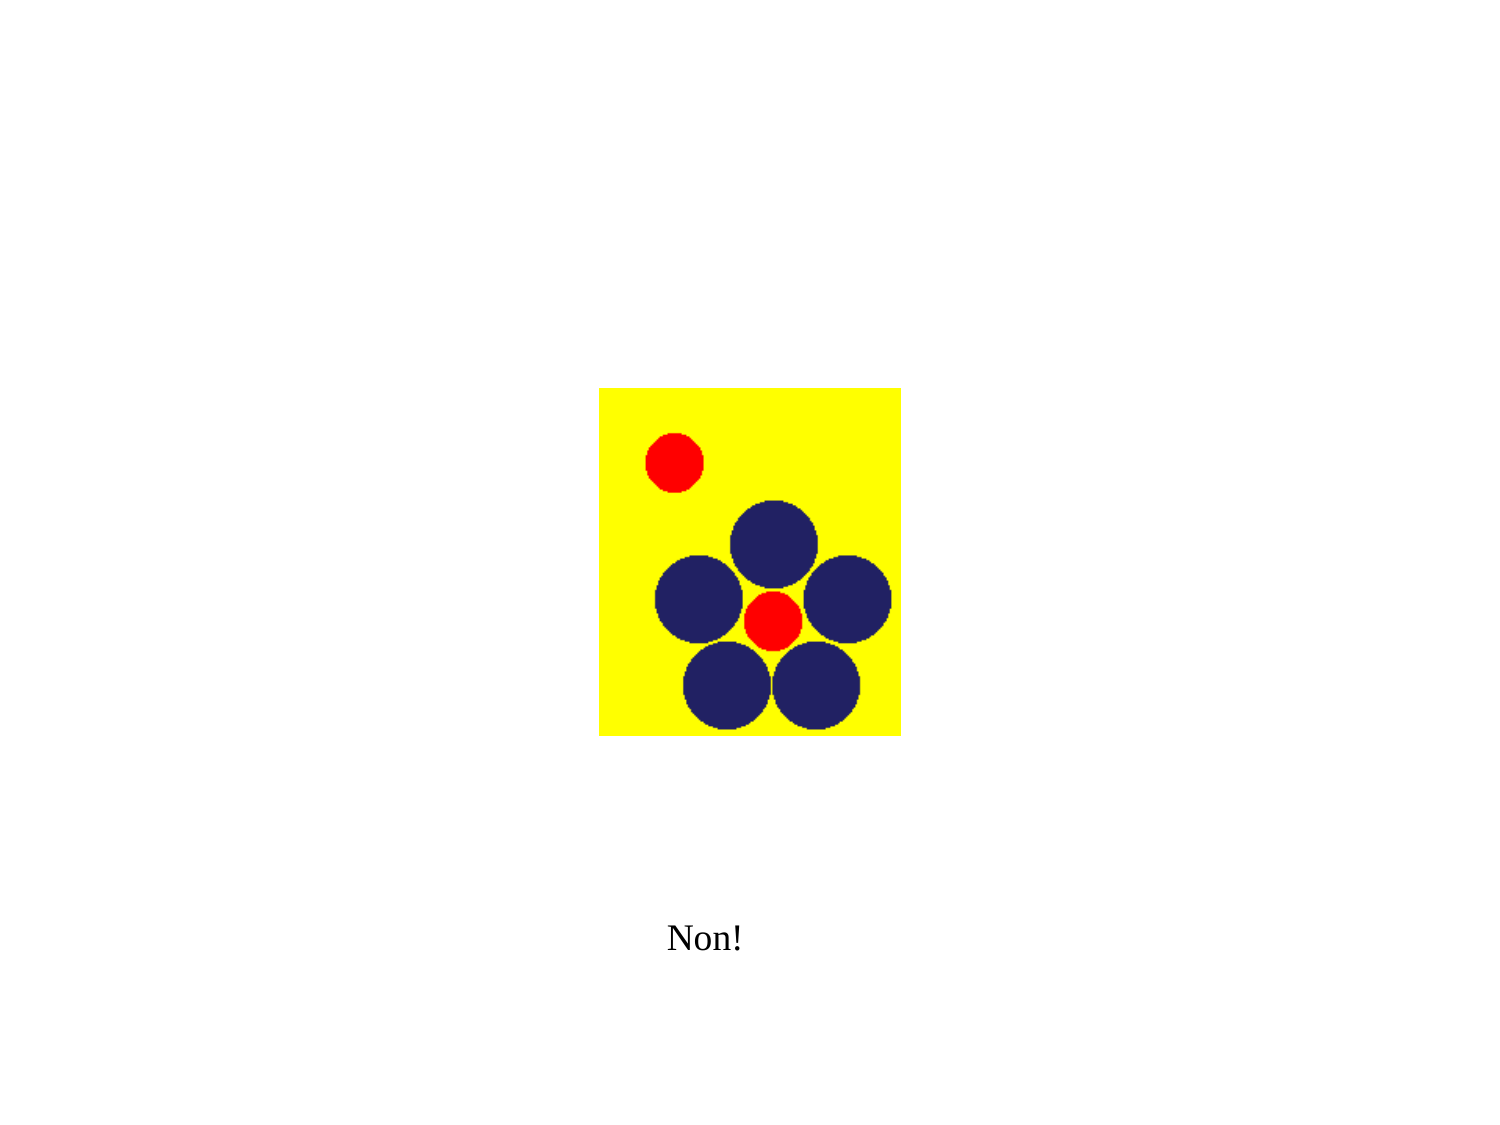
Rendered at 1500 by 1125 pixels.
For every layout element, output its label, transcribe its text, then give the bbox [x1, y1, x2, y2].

text_box Non! [652, 904, 1010, 966]
picture [599, 388, 901, 736]
